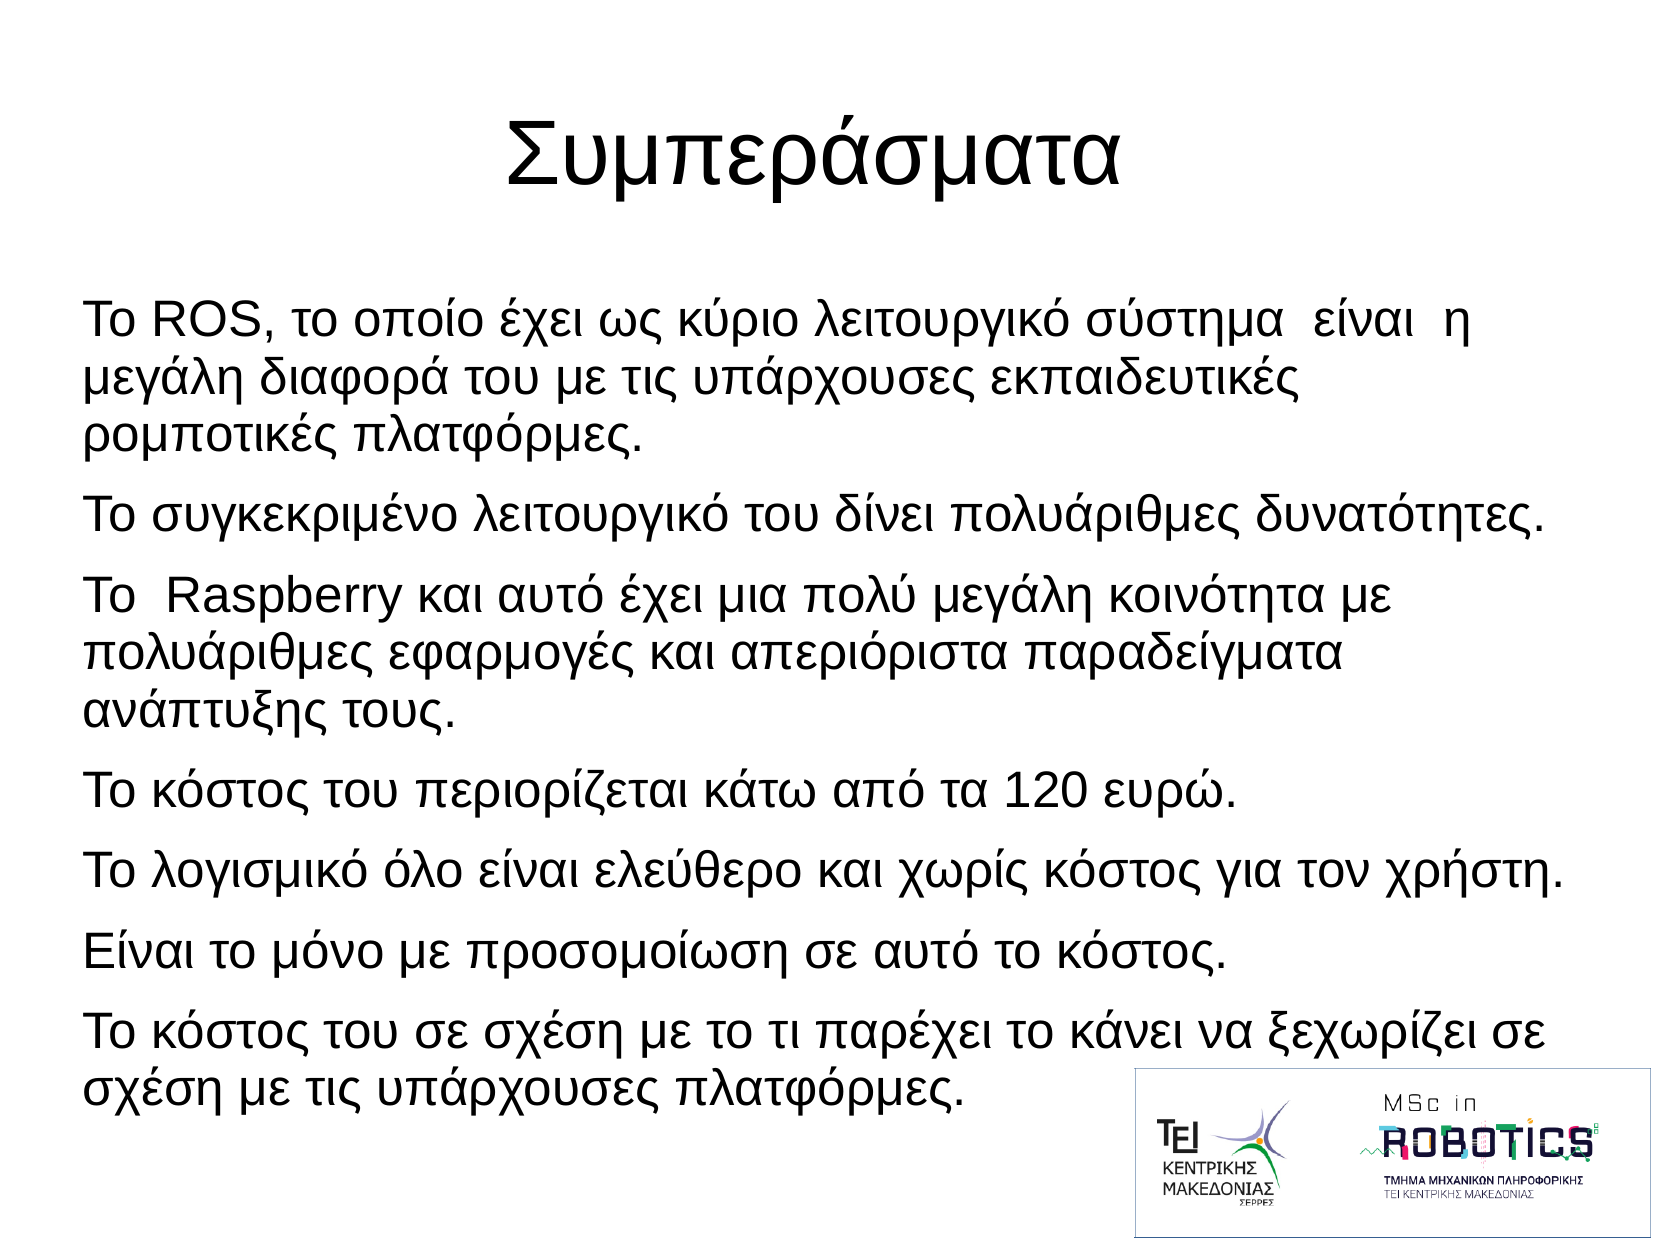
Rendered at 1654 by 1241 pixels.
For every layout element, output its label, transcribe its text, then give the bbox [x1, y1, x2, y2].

title Συμπεράσματα [82, 49, 1571, 257]
list Το ROS, το οποίο έχει ως κύριο λειτουργικό σύστημα είναι η μεγάλη διαφορά του με τις υπάρχουσες εκπαιδευτικές ρομποτικές πλατφόρμες. Το συγκεκριμένο λειτουργικό του δίνει πολυάριθμες δυνατότητες. Το Raspberry και αυτό έχει μια πολύ μεγάλη κοινότητα με πολυάριθμες εφαρμογές και απεριόριστα παραδείγματα ανάπτυξης τους. Το κόστος του περιορίζεται κάτω από τα 120 ευρώ. Το λογισμικό όλο είναι ελεύθερο και χωρίς κόστος για τον χρήστη. Είναι το μόνο με προσομοίωση σε αυτό το κόστος. Το κόστος του σε σχέση με το τι παρέχει το κάνει να ξεχωρίζει σε σχέση με τις υπάρχουσες πλατφόρμες. [82, 290, 1571, 1156]
picture [1131, 1063, 1654, 1241]
